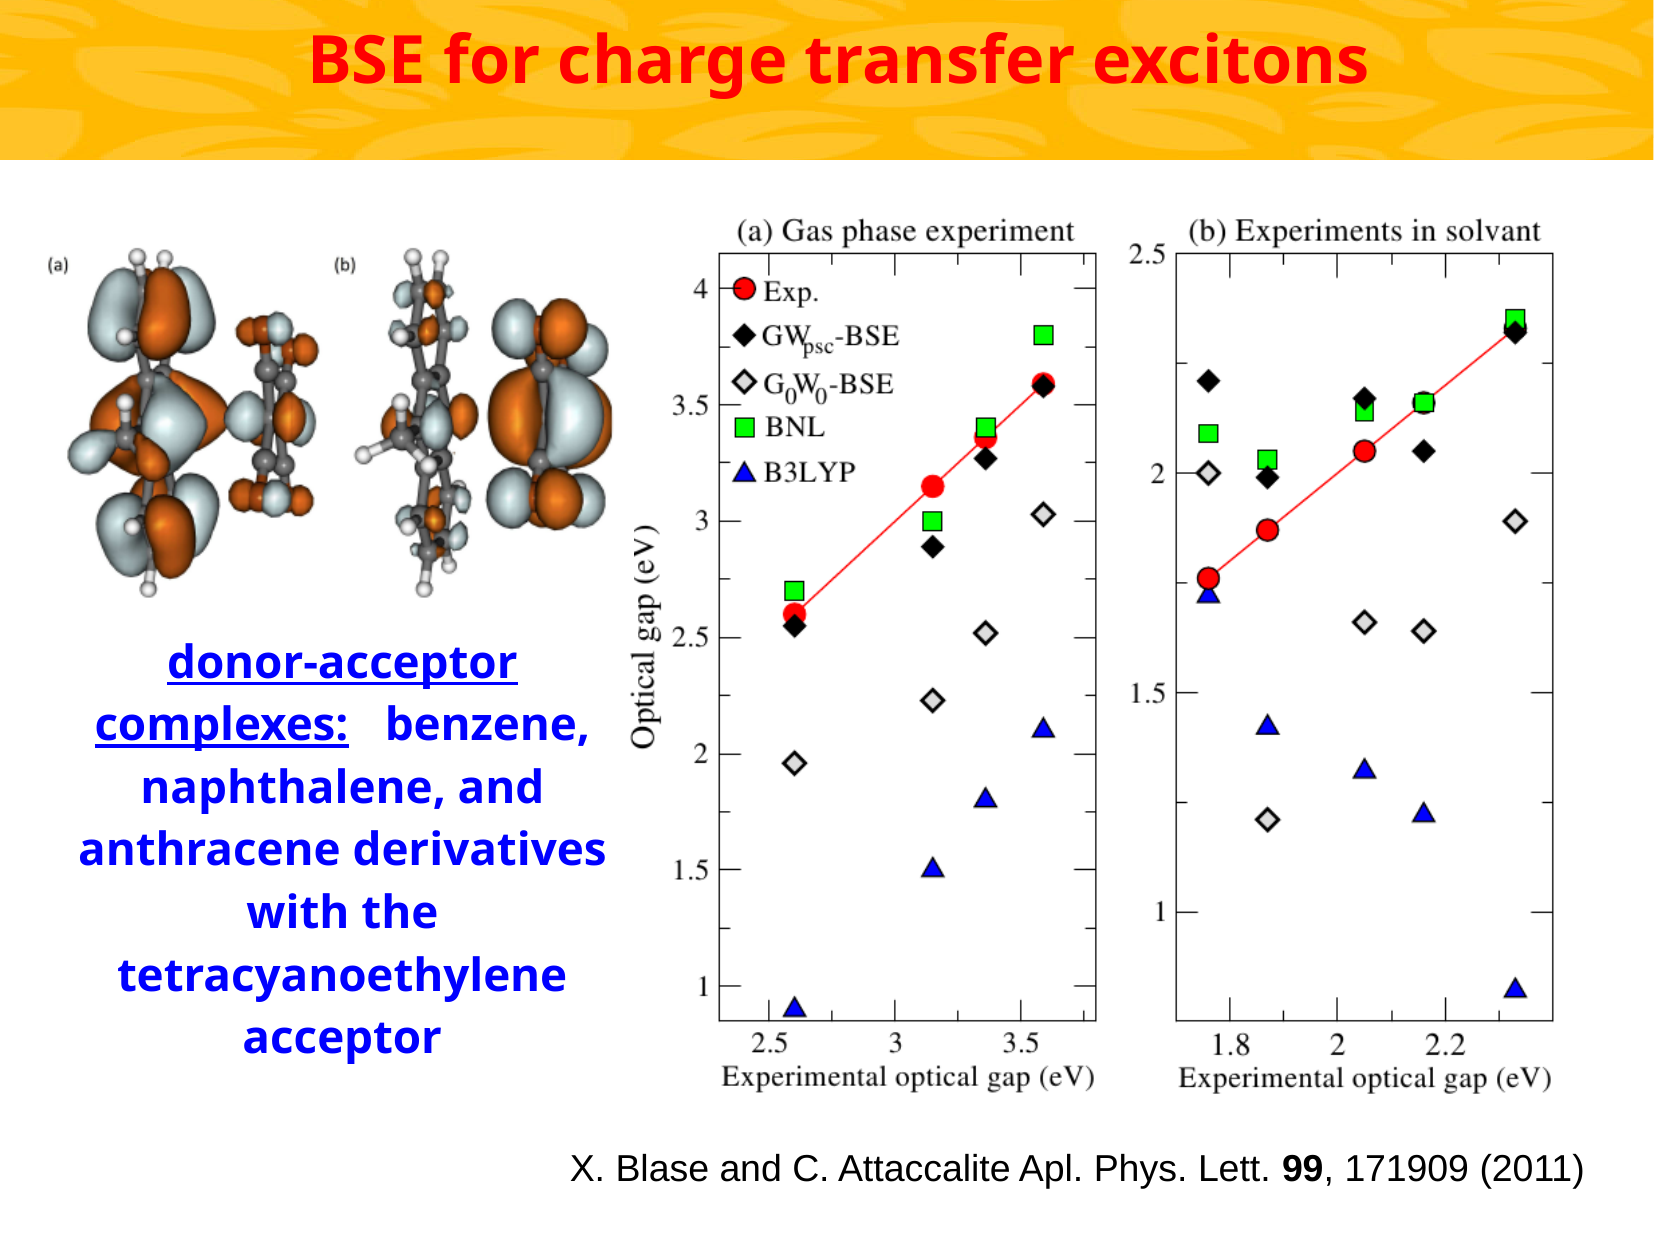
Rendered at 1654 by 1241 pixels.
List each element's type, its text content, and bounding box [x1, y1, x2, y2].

picture [30, 194, 1630, 1111]
text_box BSE for charge transfer excitons [30, 4, 1647, 144]
text_box X. Blase and C. Attaccalite Apl. Phys. Lett. 99, 171909 (2011) [555, 1140, 1632, 1197]
text_box donor-acceptor complexes: benzene, naphthalene, and anthracene derivatives with the tetracyanoethylene acceptor [27, 621, 658, 1162]
picture [0, 0, 1654, 160]
